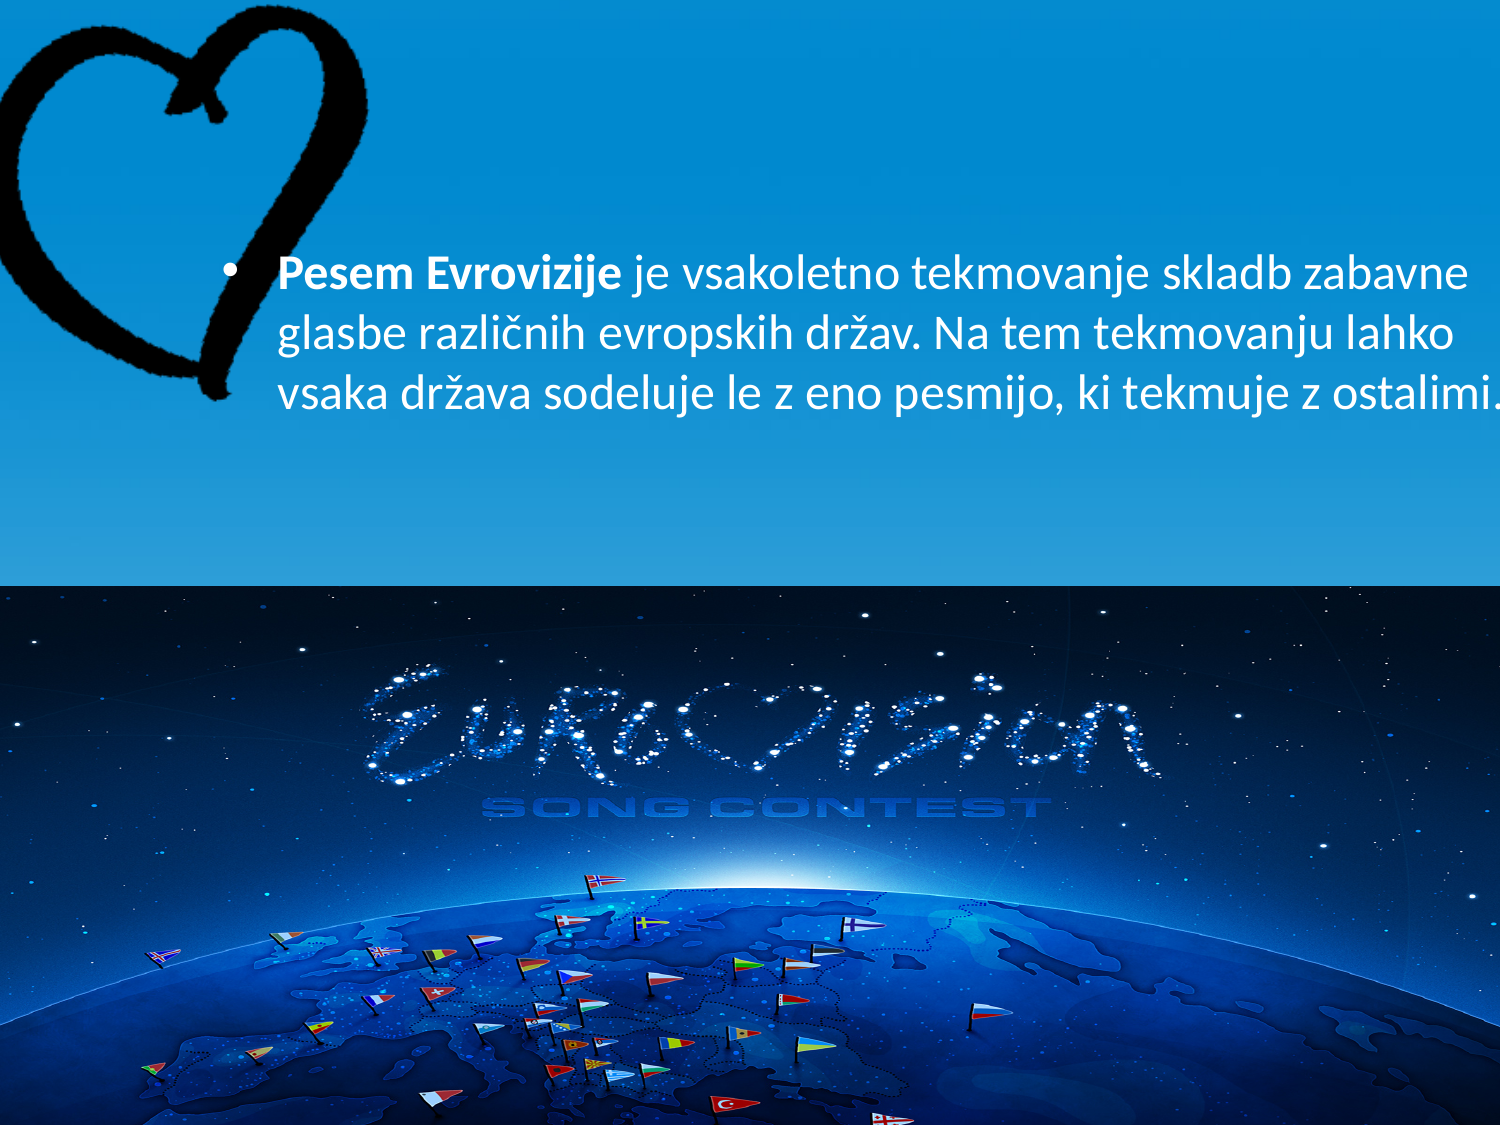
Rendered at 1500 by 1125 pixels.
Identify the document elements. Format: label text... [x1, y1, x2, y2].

list Pesem Evrovizije je vsakoletno tekmovanje skladb zabavne glasbe različnih evropskih držav. Na tem tekmovanju lahko vsaka država sodeluje le z eno pesmijo, ki tekmuje z ostalimi. [206, 231, 1500, 586]
picture [0, 382, 1500, 1125]
picture [0, 7, 366, 393]
